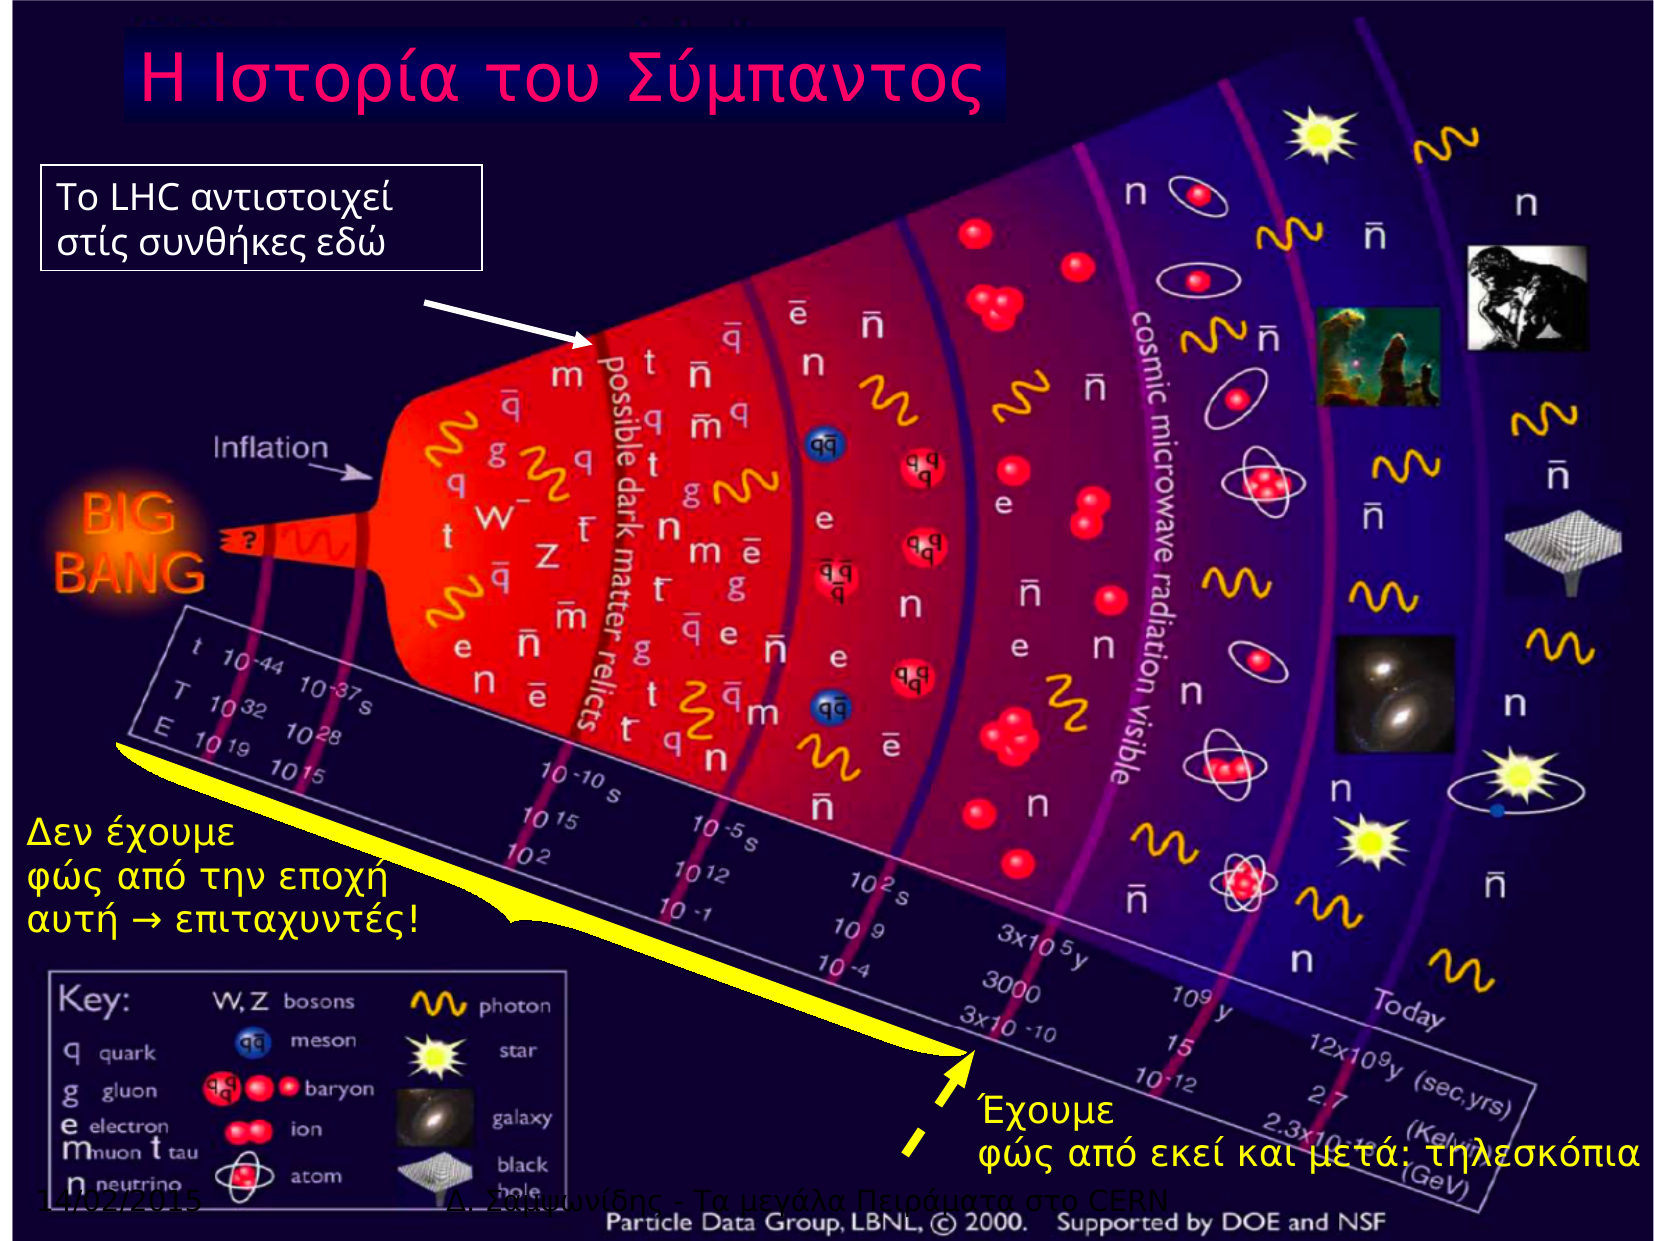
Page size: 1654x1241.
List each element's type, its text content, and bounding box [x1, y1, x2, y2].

text_box Δεν έχουμε φώς από την εποχή αυτή → επιταχυντές! [11, 803, 437, 951]
text_box Η Ιστορία του Σύμπαντος [123, 27, 1006, 123]
text_box Έχουμε φώς από εκεί και μετά: τηλεσκόπια [962, 1081, 1654, 1184]
text_box Το LHC αντιστοιχεί στίς συνθήκες εδώ [41, 165, 483, 271]
picture [1225, 1184, 1654, 1241]
text_box 14/02/2015 [20, 1174, 392, 1241]
picture [11, 0, 1654, 1241]
text_box Δ. Σαμψωνίδης - Τα μεγάλα Πειράματα στο CERN [392, 1174, 1225, 1241]
text_box [115, 741, 284, 803]
text_box [437, 859, 968, 1057]
